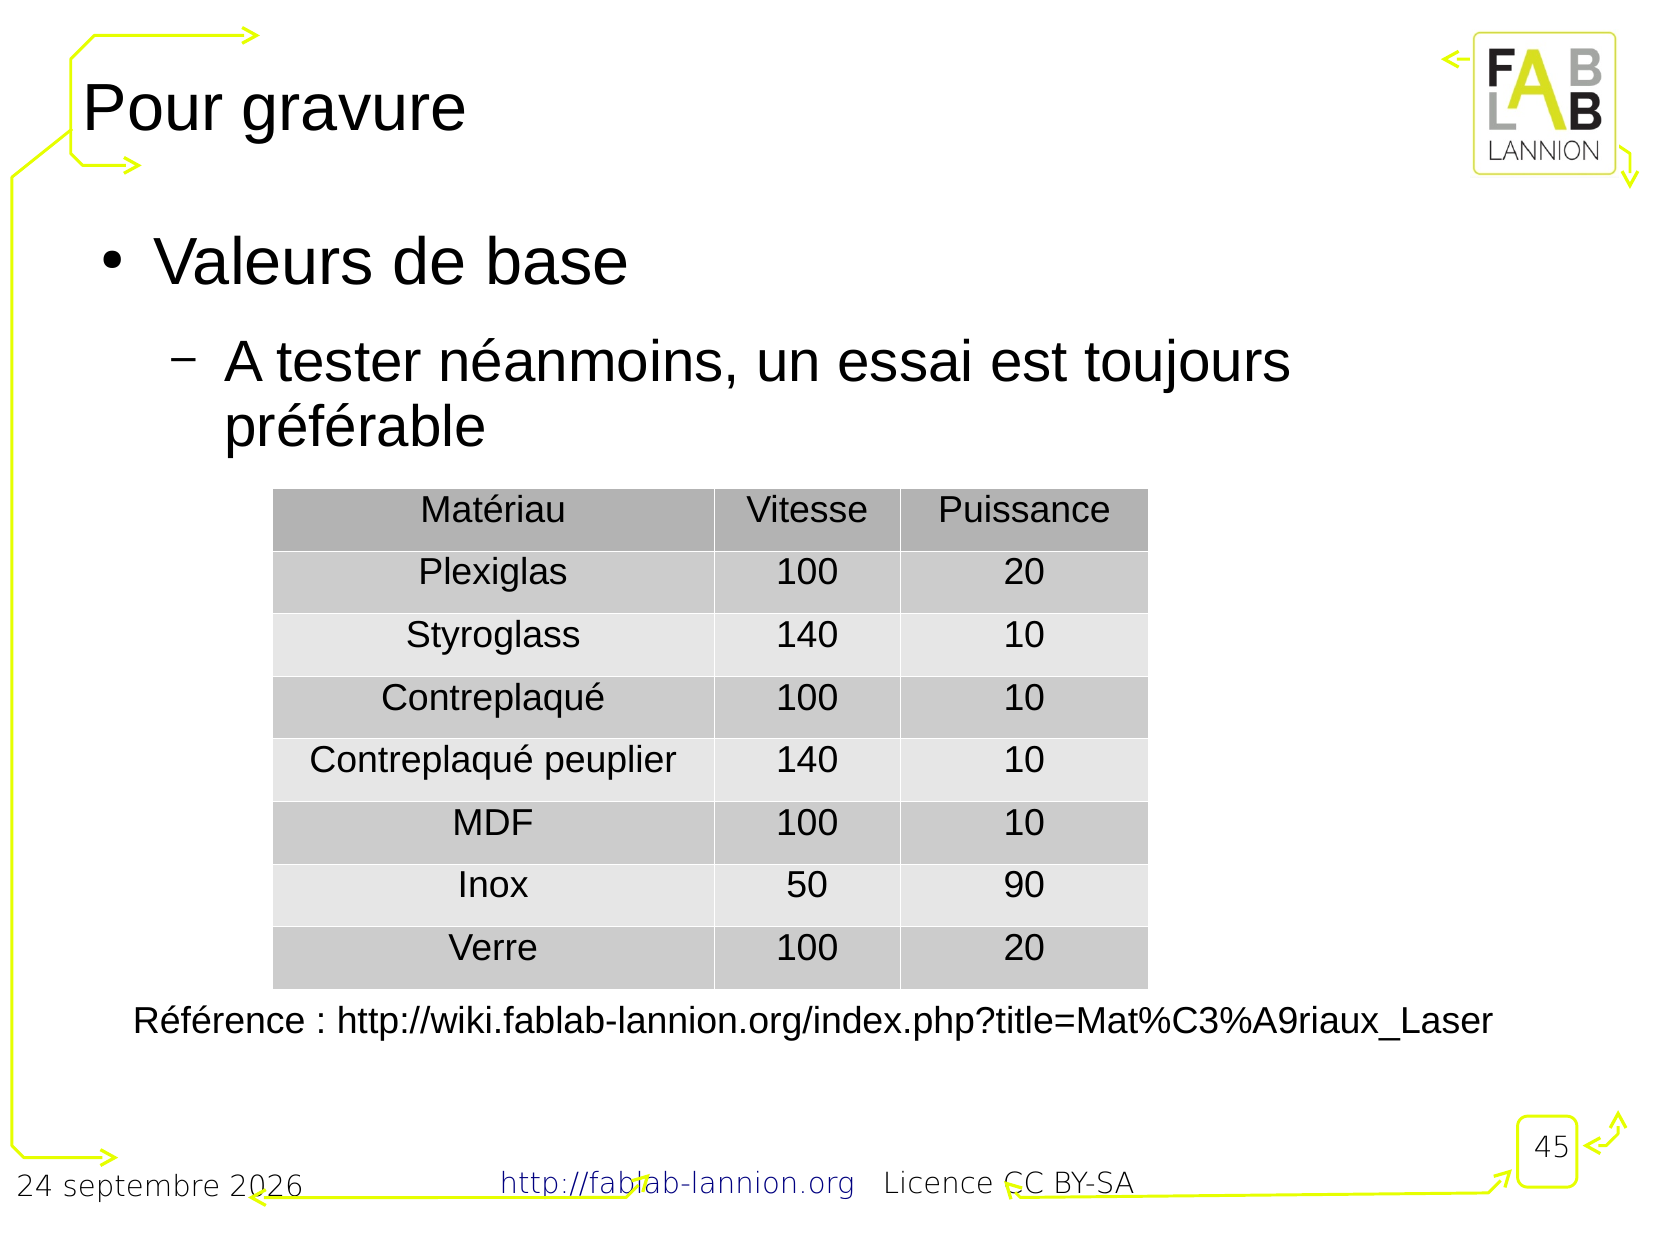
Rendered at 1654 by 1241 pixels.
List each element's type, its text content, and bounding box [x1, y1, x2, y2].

picture [1470, 29, 1619, 178]
text_box Référence : http://wiki.fablab-lannion.org/index.php?title=Mat%C3%A9riaux_Laser [82, 992, 1603, 1177]
list Valeurs de base A tester néanmoins, un essai est toujours préférable [82, 224, 1571, 992]
title Pour gravure [82, 49, 1441, 166]
